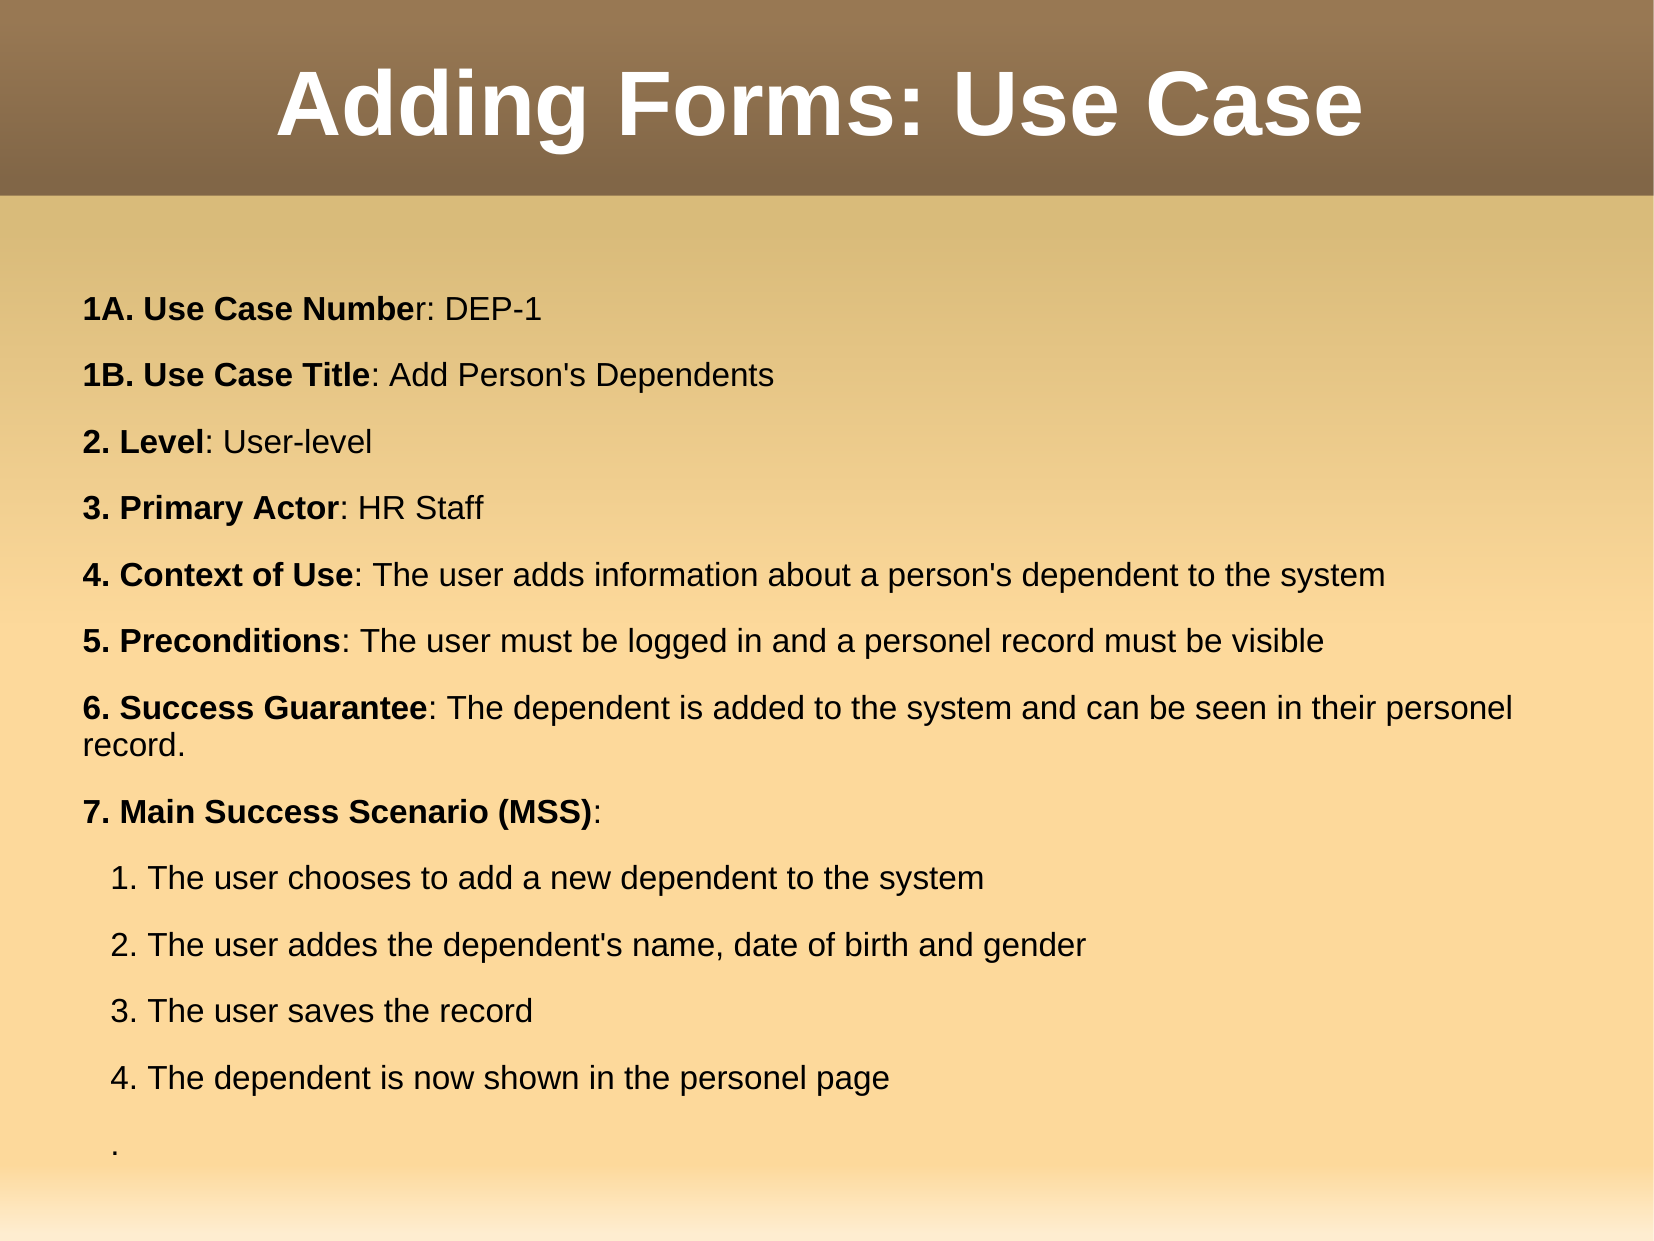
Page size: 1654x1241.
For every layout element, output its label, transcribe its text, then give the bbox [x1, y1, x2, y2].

list 1A. Use Case Number: DEP-1 1B. Use Case Title: Add Person's Dependents 2. Level: User-level 3. Primary Actor: HR Staff 4. Context of Use: The user adds information about a person's dependent to the system 5. Preconditions: The user must be logged in and a personel record must be visible 6. Success Guarantee: The dependent is added to the system and can be seen in their personel record. 7. Main Success Scenario (MSS): 1. The user chooses to add a new dependent to the system 2. The user addes the dependent's name, date of birth and gender 3. The user saves the record 4. The dependent is now shown in the personel page . [82, 290, 1571, 1163]
title Adding Forms: Use Case [76, 7, 1565, 200]
picture [0, 0, 1654, 1241]
